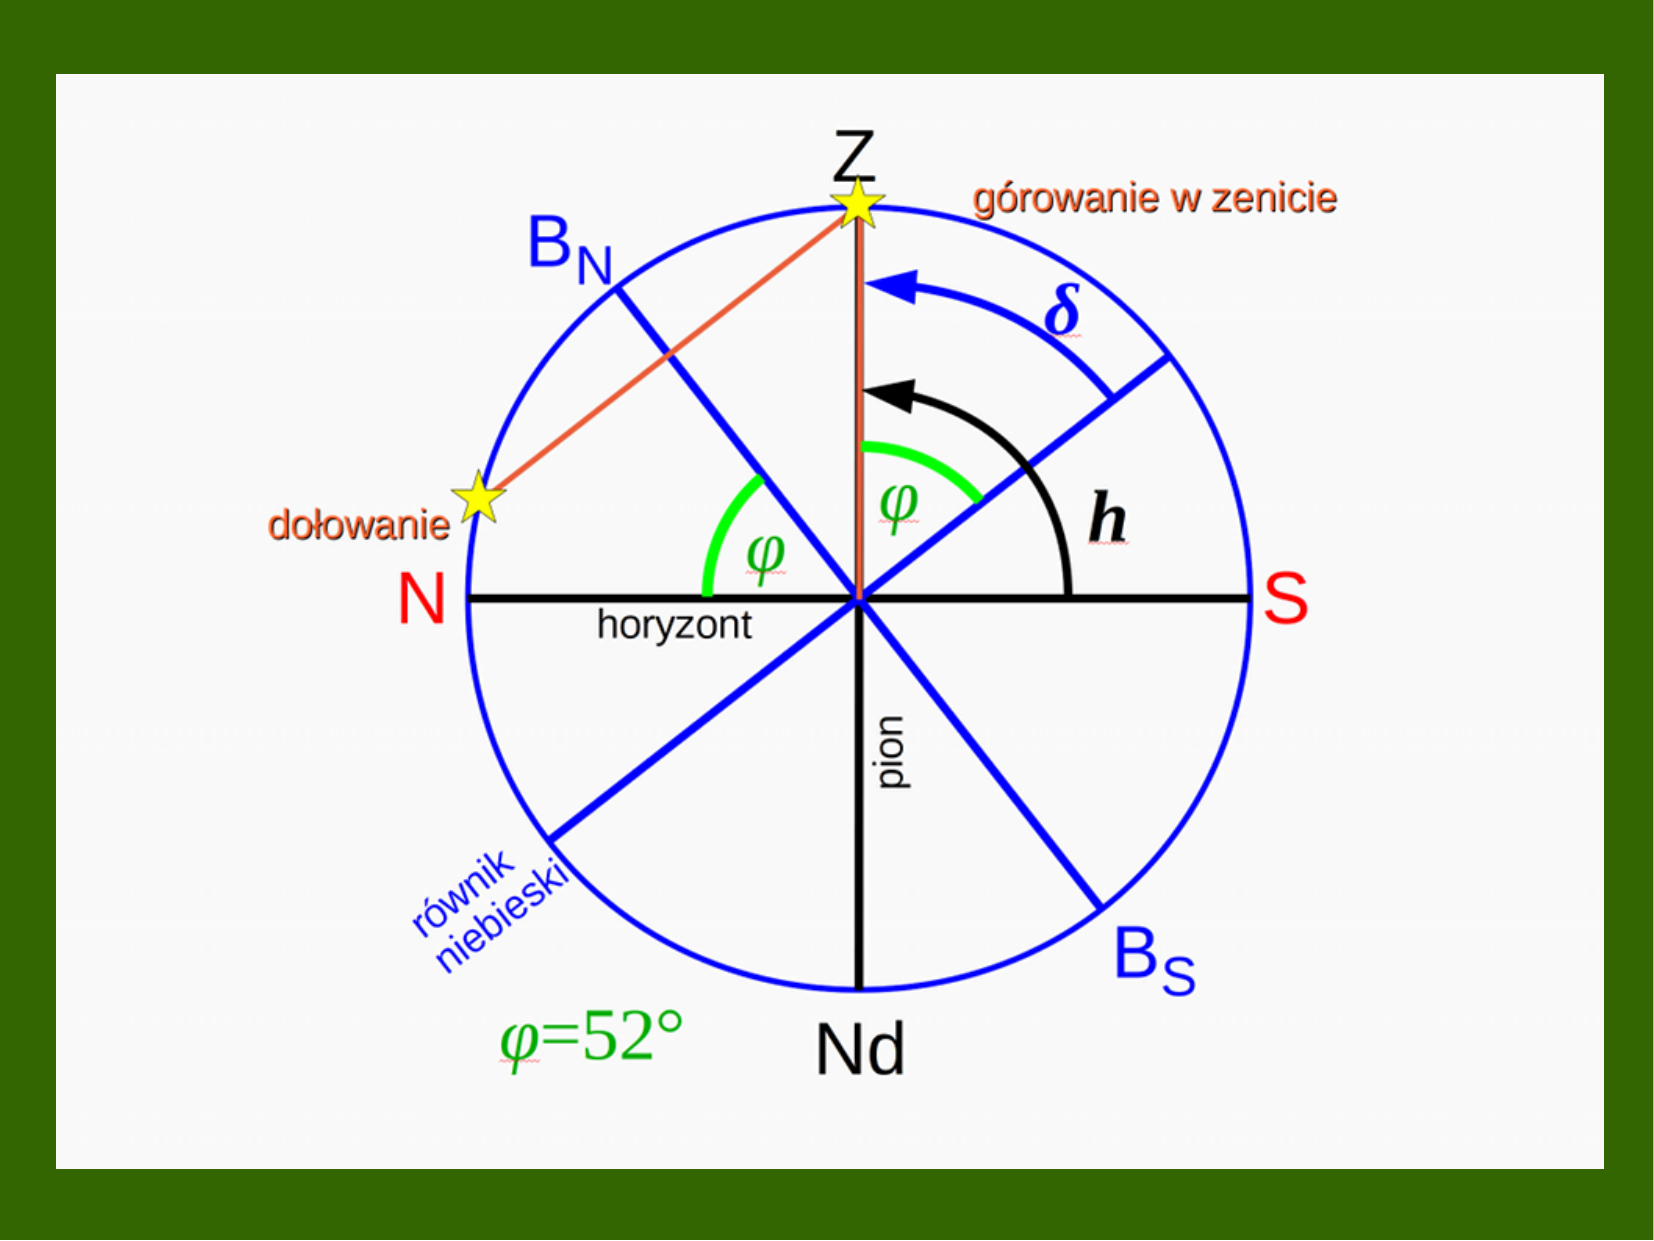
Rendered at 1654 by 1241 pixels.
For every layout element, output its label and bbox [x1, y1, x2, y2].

picture [56, 74, 1604, 1169]
